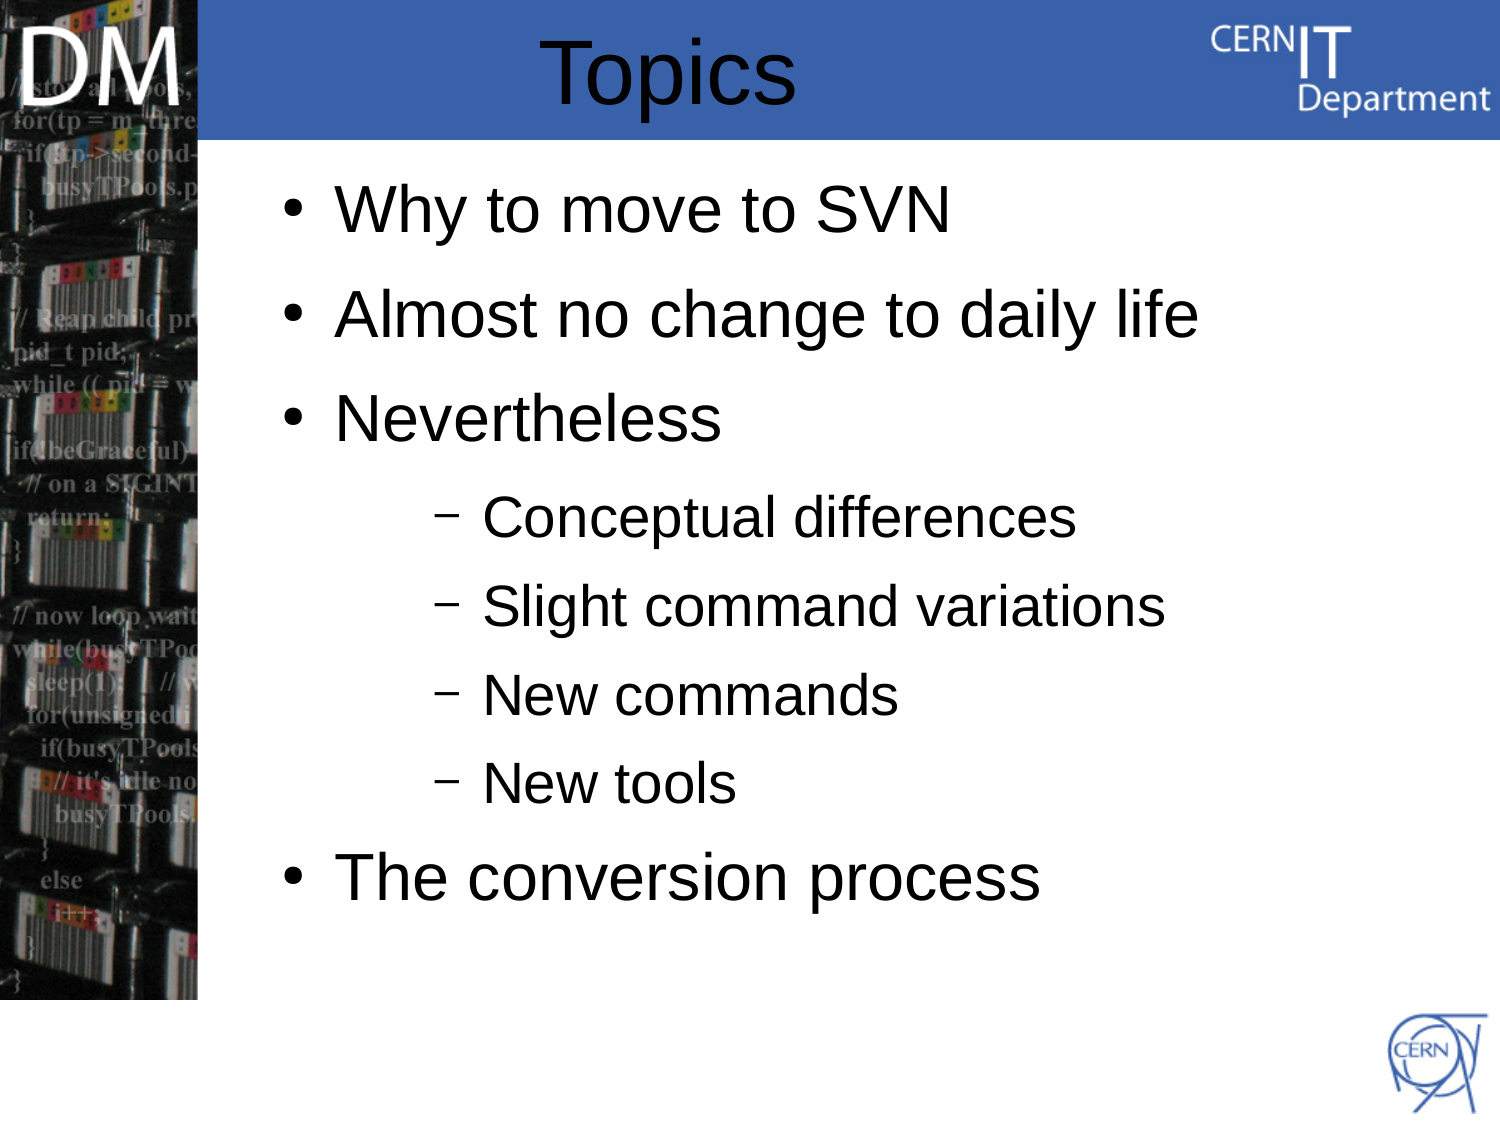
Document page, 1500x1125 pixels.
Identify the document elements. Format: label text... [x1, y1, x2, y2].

title Topics [212, 0, 1125, 138]
list Why to move to SVN Almost no change to daily life Nevertheless Conceptual differences Slight command variations New commands New tools The conversion process [230, 157, 1388, 923]
picture [1387, 1012, 1489, 1114]
picture [198, 0, 1500, 140]
